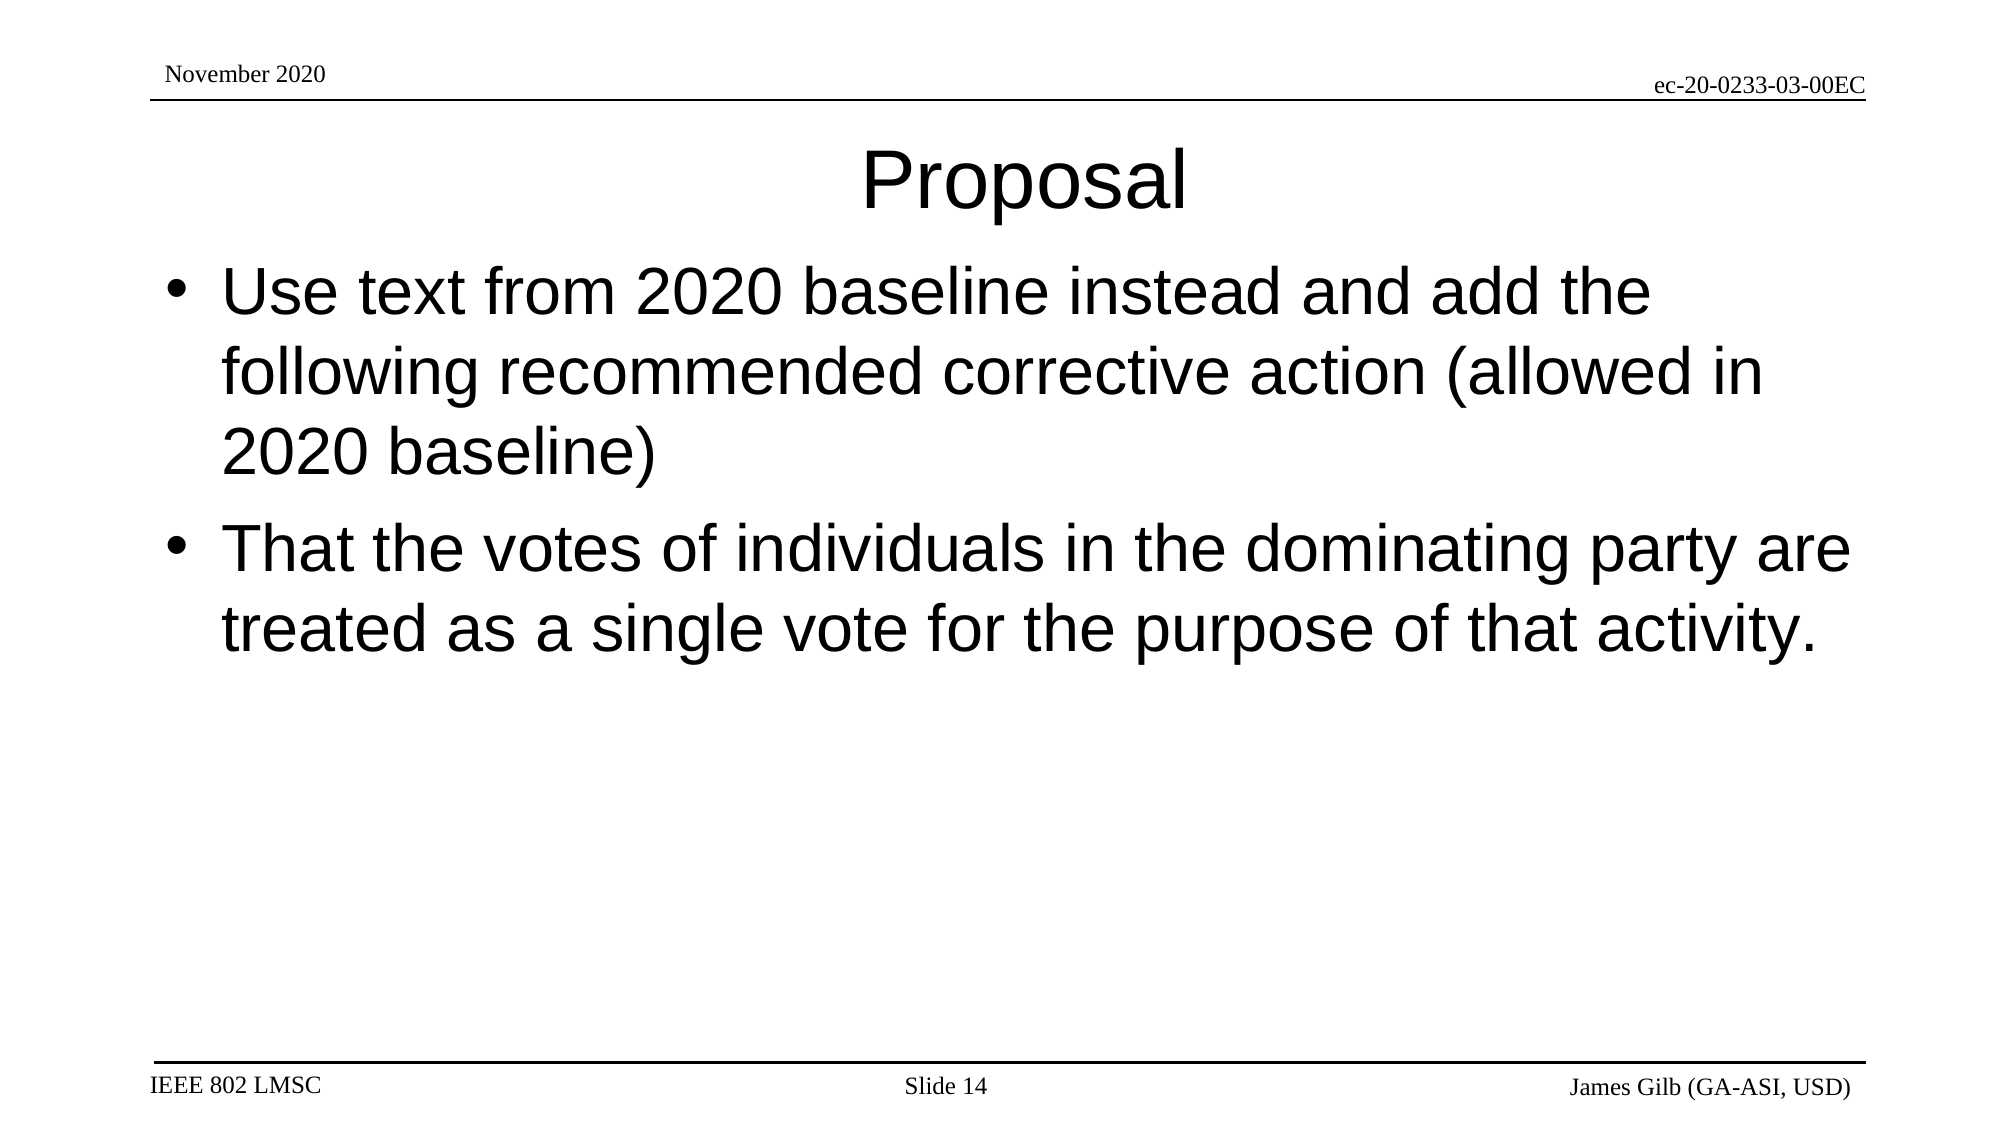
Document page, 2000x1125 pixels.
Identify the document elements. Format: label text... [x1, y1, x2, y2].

list Use text from 2020 baseline instead and add the following recommended corrective action (allowed in 2020 baseline) That the votes of individuals in the dominating party are treated as a single vote for the purpose of that activity. [149, 239, 1900, 1051]
title Proposal [149, 112, 1900, 238]
